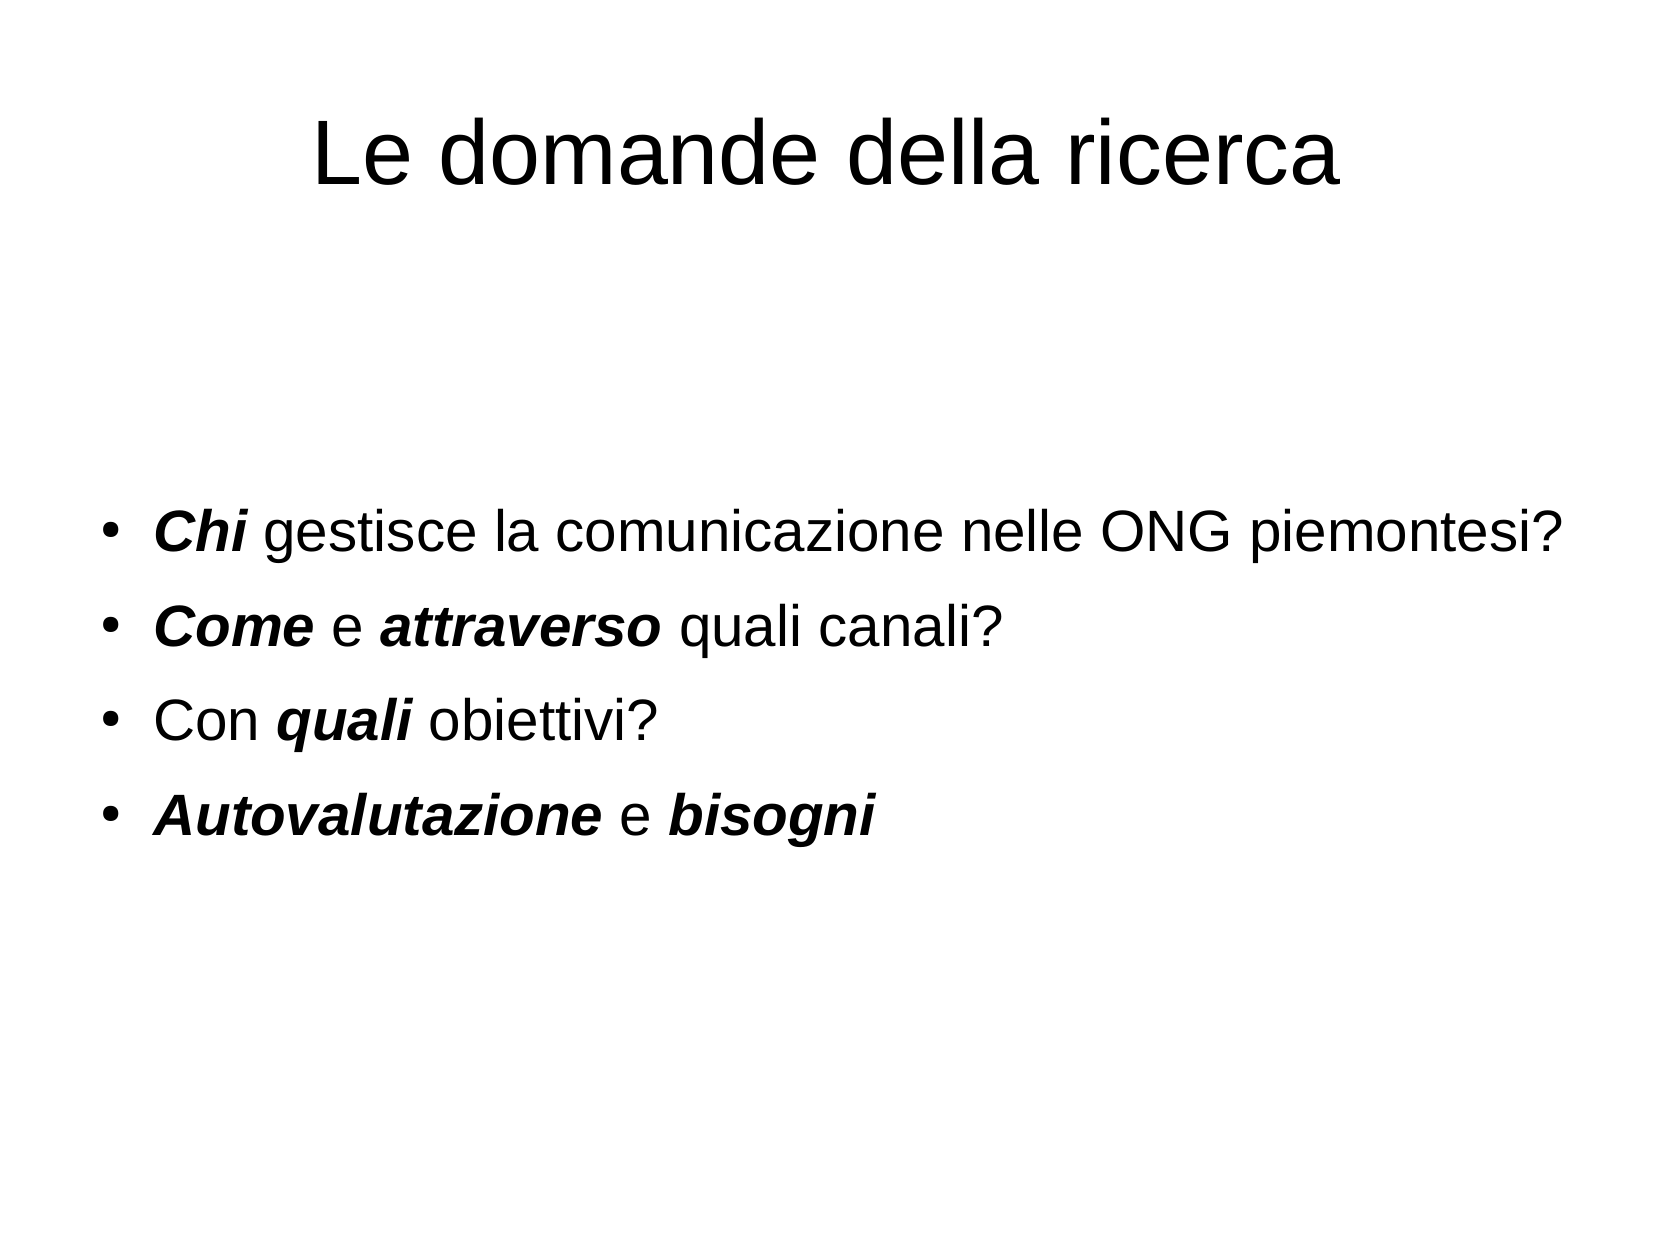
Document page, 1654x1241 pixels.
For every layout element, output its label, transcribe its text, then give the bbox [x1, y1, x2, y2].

title Le domande della ricerca [82, 49, 1571, 257]
list Chi gestisce la comunicazione nelle ONG piemontesi? Come e attraverso quali canali? Con quali obiettivi? Autovalutazione e bisogni [82, 290, 1571, 1109]
